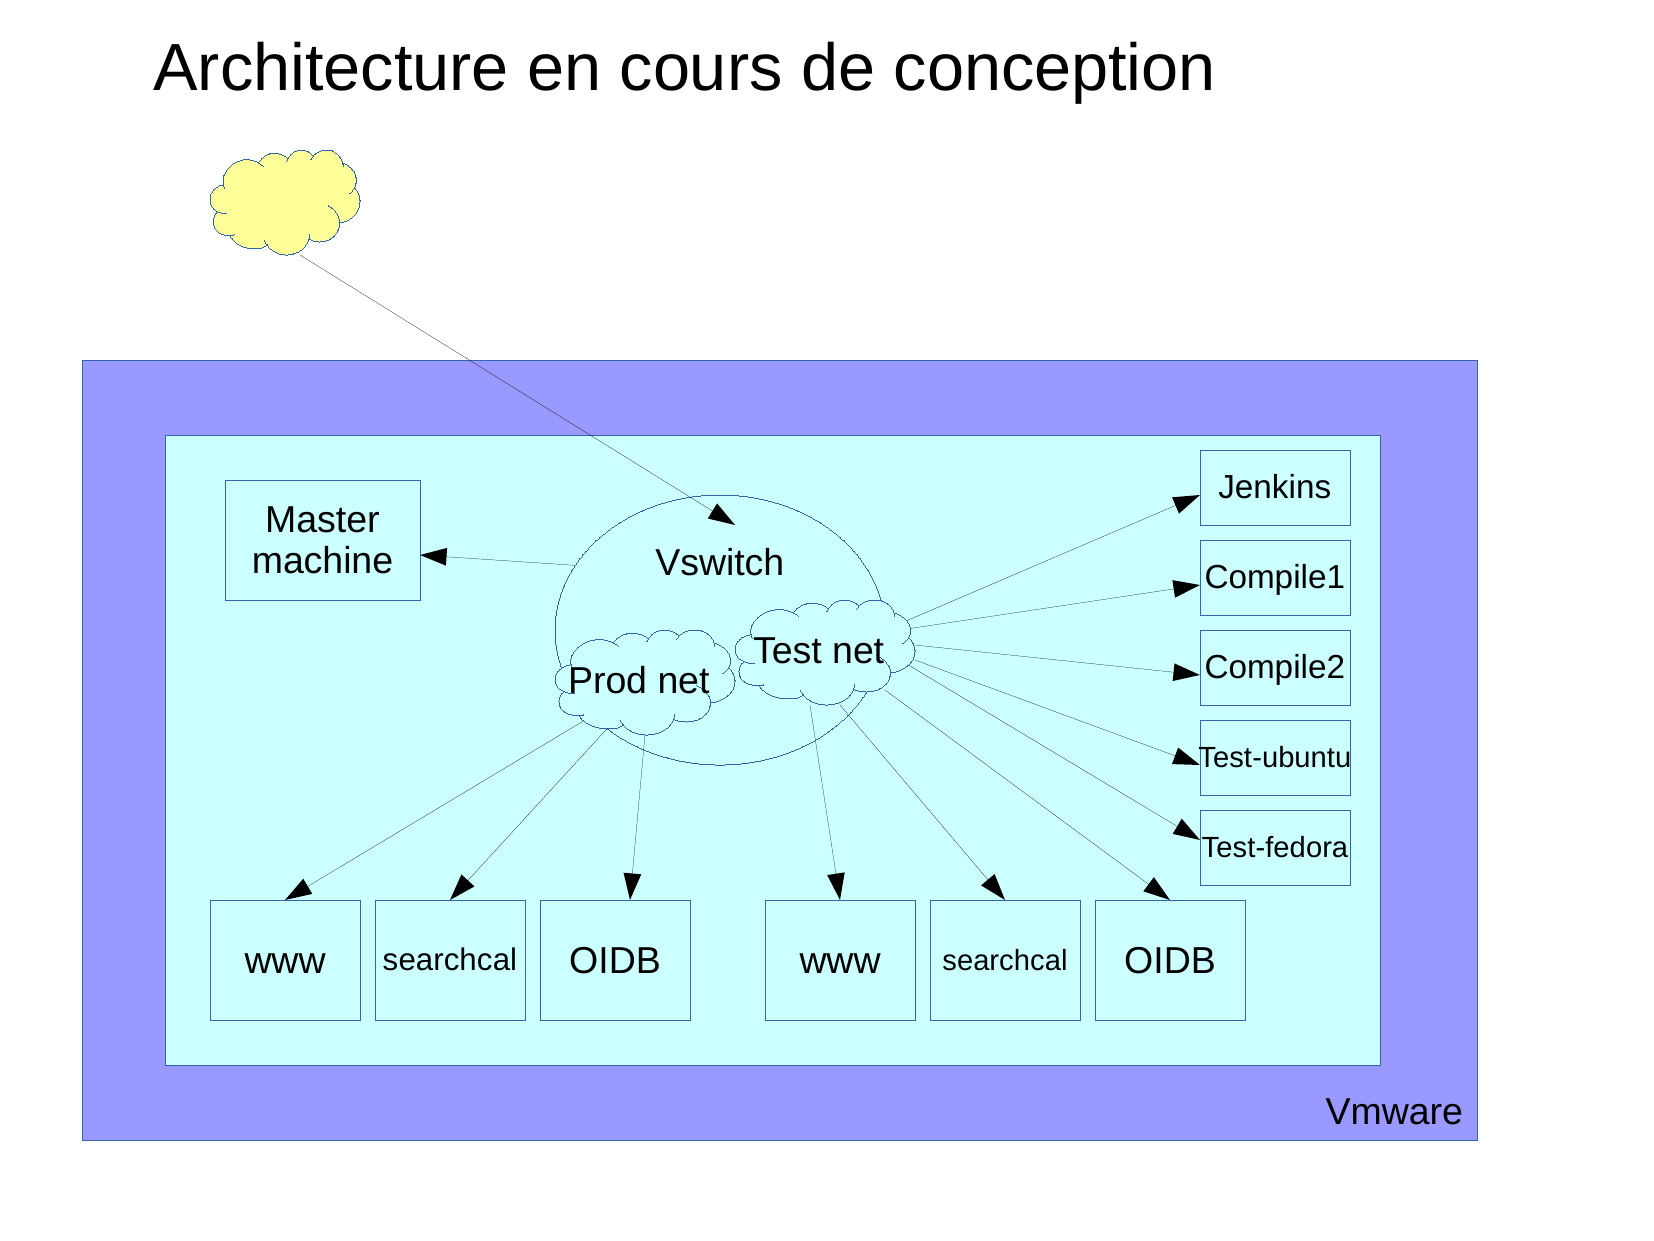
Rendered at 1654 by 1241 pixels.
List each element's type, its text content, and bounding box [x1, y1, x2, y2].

text_box Vmware [82, 360, 1478, 1141]
text_box Master machine [225, 480, 421, 601]
text_box Compile2 [1200, 630, 1351, 706]
text_box Jenkins [1200, 450, 1351, 526]
text_box OIDB [1095, 900, 1246, 1021]
text_box Prod net [555, 630, 736, 736]
text_box Test-fedora [1200, 810, 1351, 886]
text_box OIDB [540, 900, 691, 1021]
text_box searchcal [930, 900, 1081, 1021]
text_box Compile1 [1200, 540, 1351, 616]
text_box [210, 150, 361, 256]
text_box Test net [735, 600, 916, 706]
text_box Test-ubuntu [1200, 720, 1351, 796]
text_box Vswitch [607, 726, 644, 750]
text_box [165, 435, 1381, 1066]
text_box searchcal [375, 900, 526, 1021]
text_box Vswitch [555, 495, 881, 766]
list Architecture en cours de conception [82, 30, 1571, 750]
text_box www [765, 900, 916, 1021]
text_box www [210, 900, 361, 1021]
